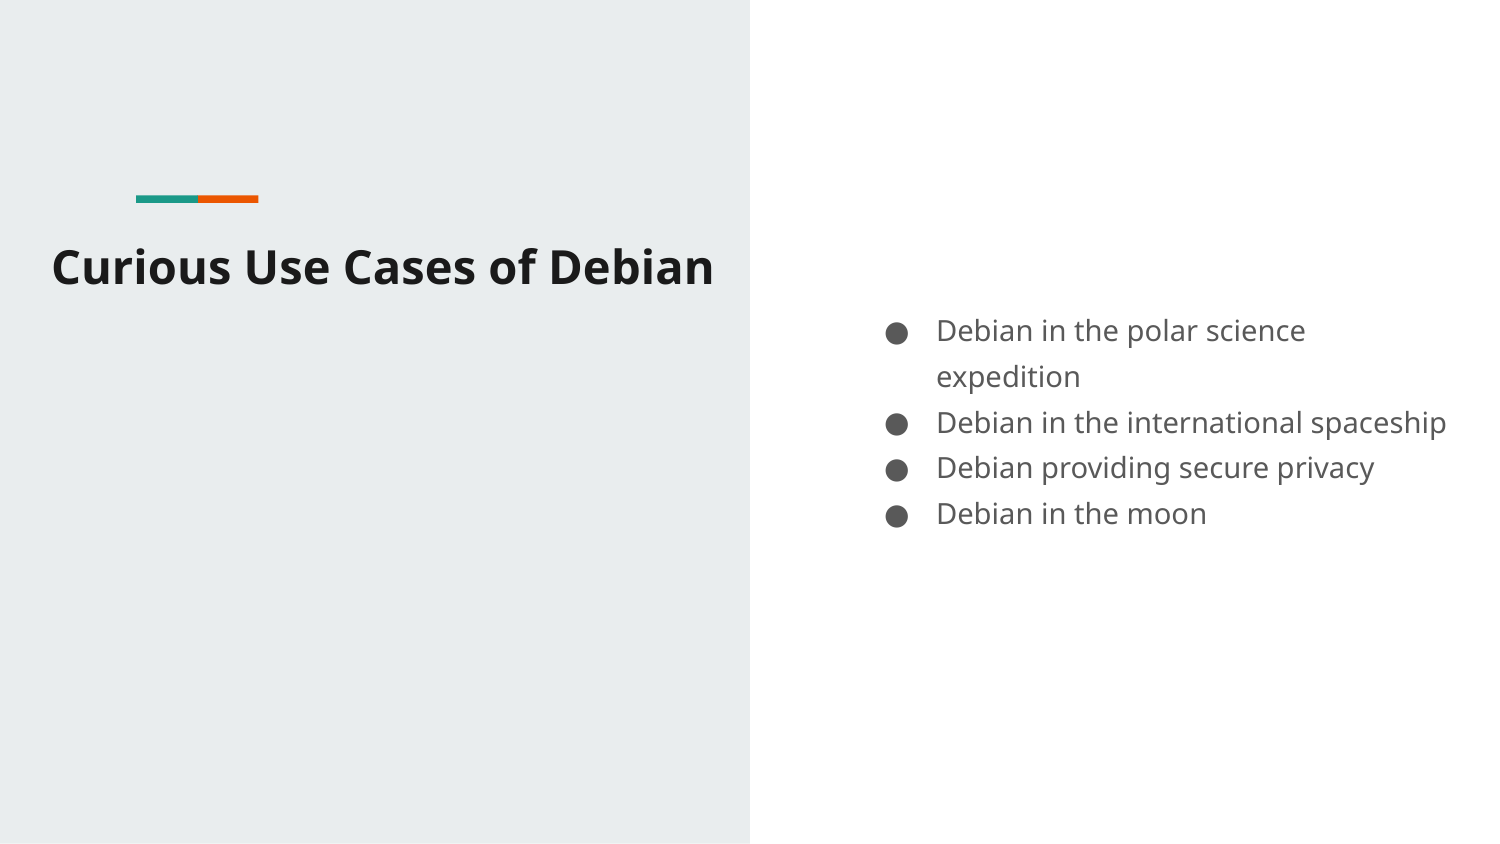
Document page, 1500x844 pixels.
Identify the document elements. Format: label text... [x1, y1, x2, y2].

title Curious Use Cases of Debian [35, 218, 734, 496]
list Debian in the polar science expedition Debian in the international spaceship Debian providing secure privacy Debian in the moon [846, 289, 1467, 555]
